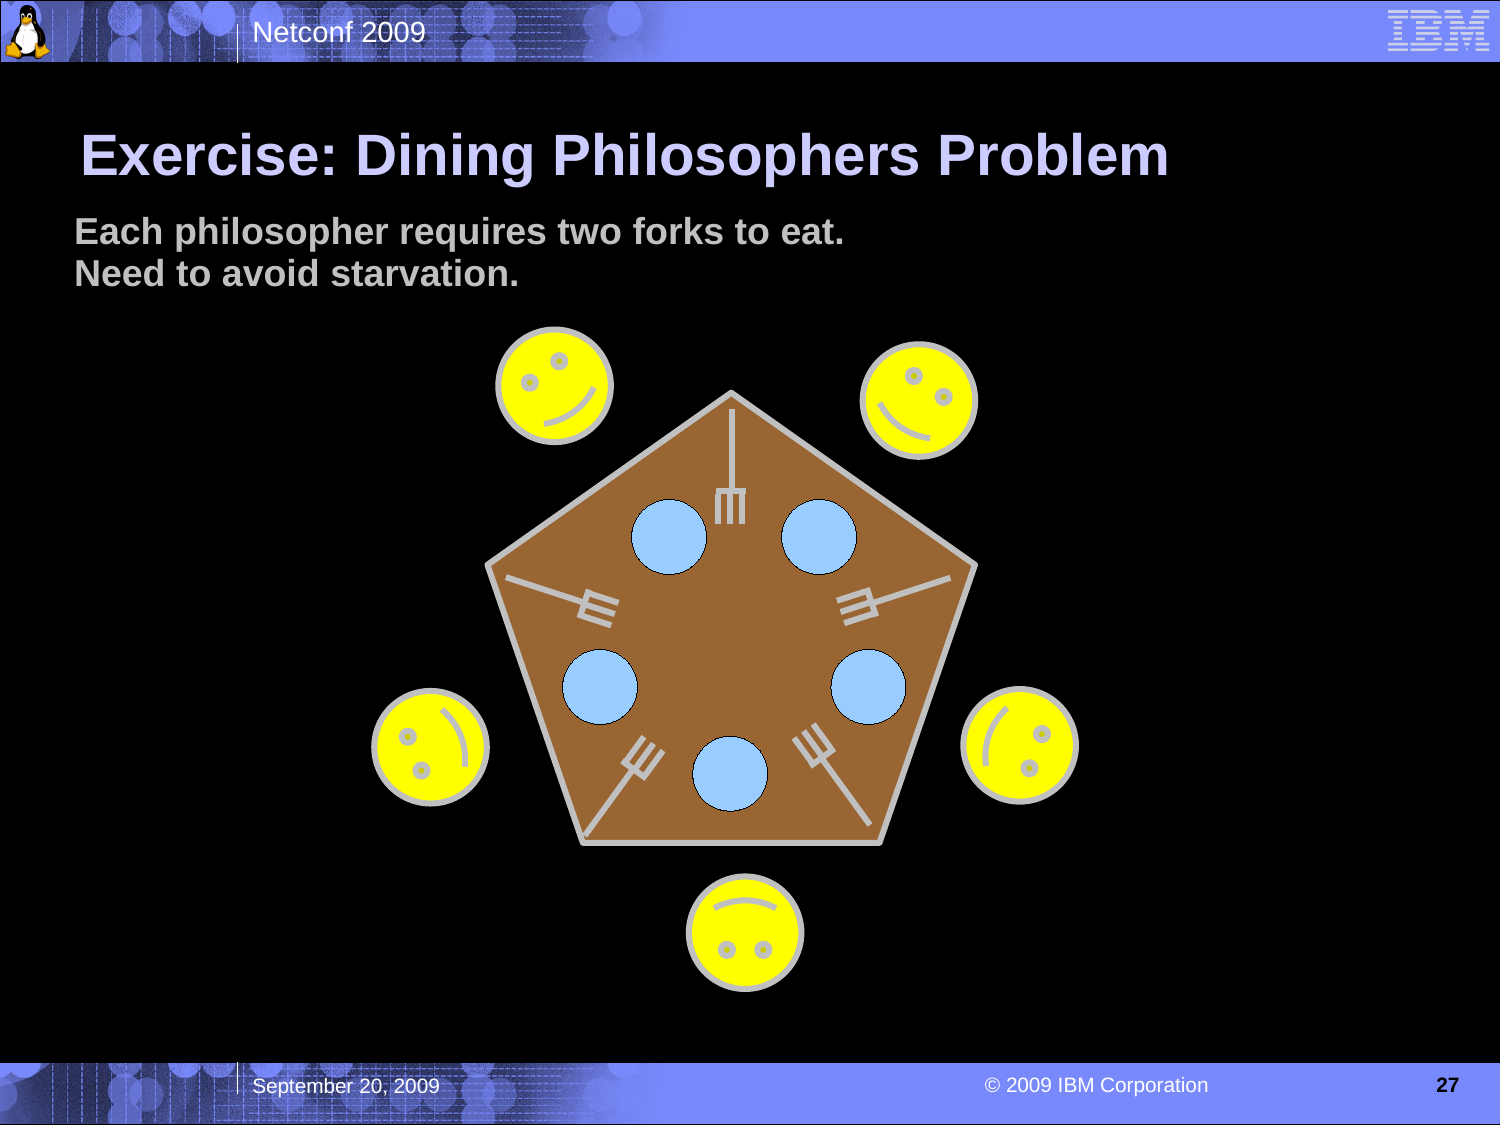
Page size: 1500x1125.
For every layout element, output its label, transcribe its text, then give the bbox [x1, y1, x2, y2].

text_box [498, 329, 611, 443]
text_box [963, 689, 1076, 802]
text_box [688, 876, 802, 989]
text_box [487, 392, 976, 843]
picture [0, 1063, 1500, 1124]
text_box [374, 690, 487, 804]
text_box [862, 344, 976, 457]
title Exercise: Dining Philosophers Problem [79, 124, 1433, 192]
text_box Each philosopher requires two forks to eat. Need to avoid starvation. [59, 203, 861, 303]
picture [1, 1, 1500, 62]
